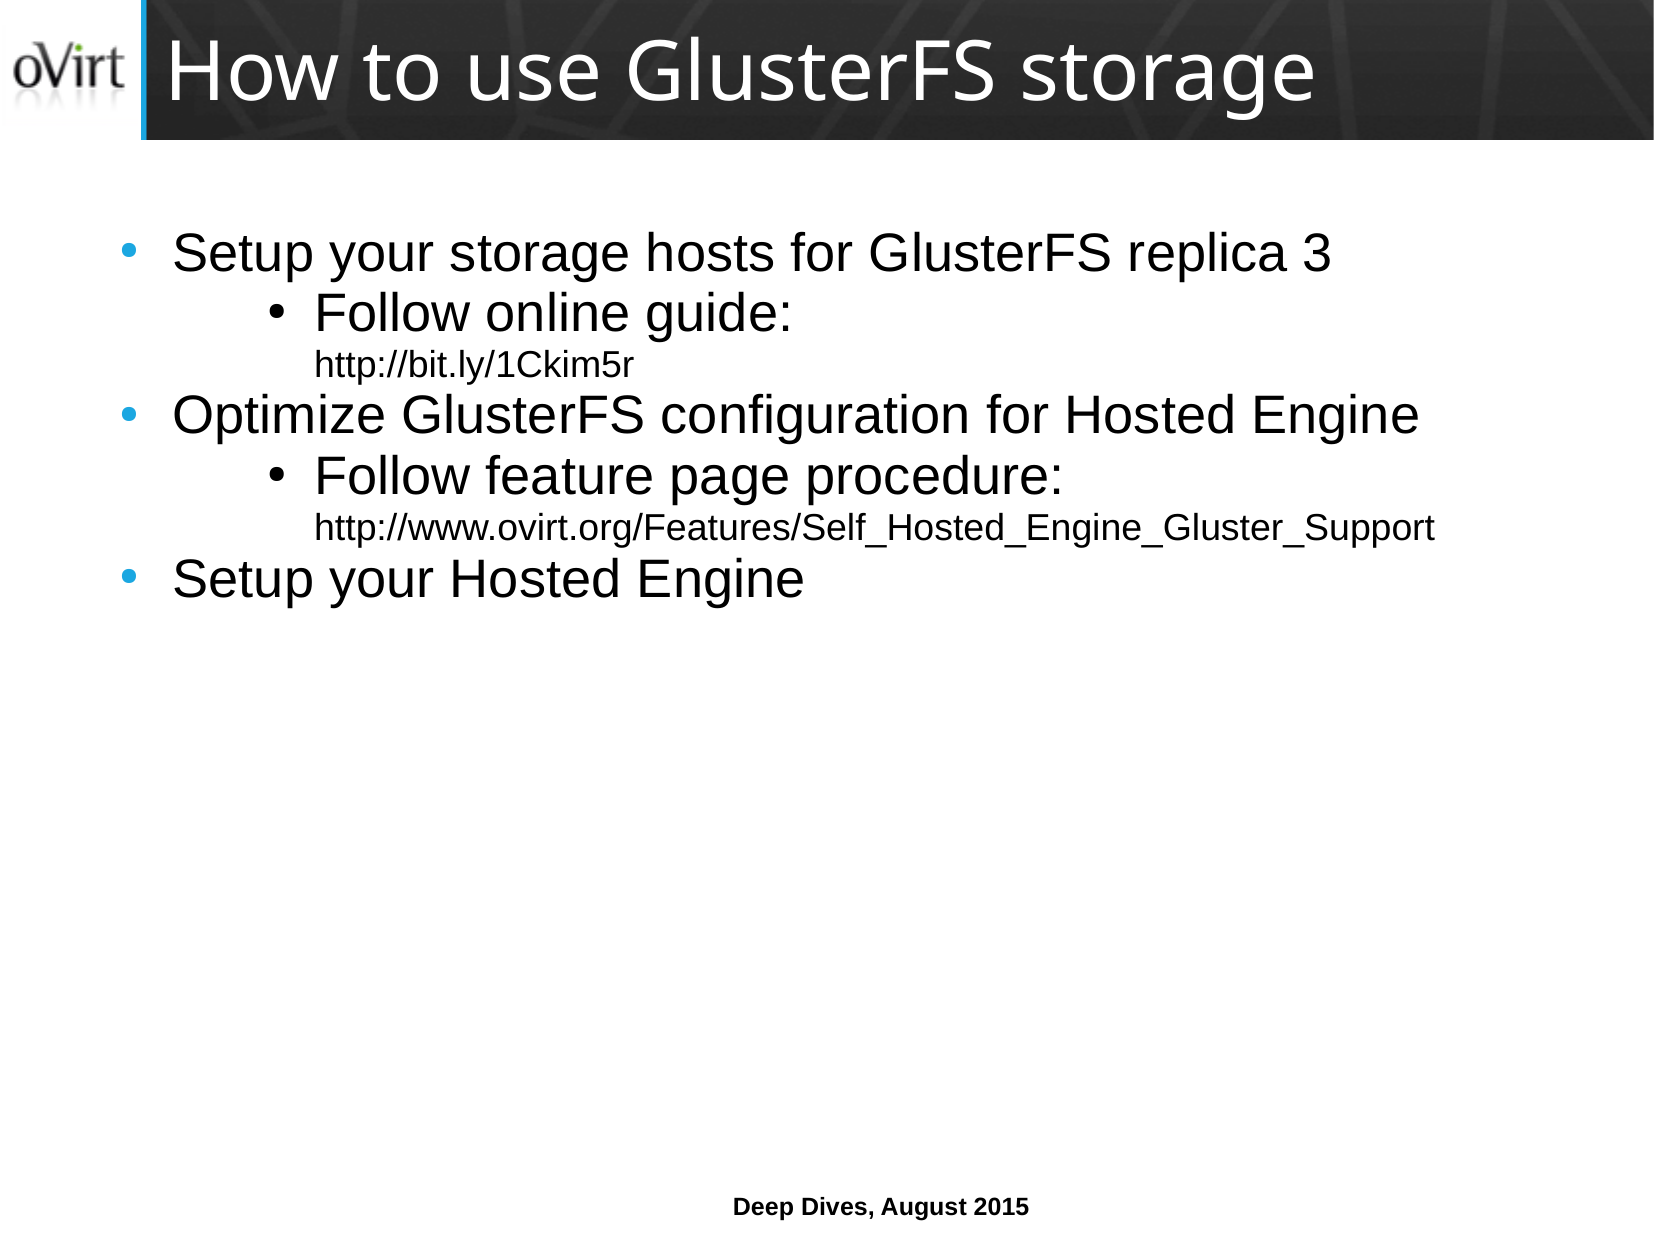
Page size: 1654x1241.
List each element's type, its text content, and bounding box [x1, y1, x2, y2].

picture [0, 0, 1654, 140]
title How to use GlusterFS storage [164, 18, 1653, 119]
text_box Setup your storage hosts for GlusterFS replica 3 Follow online guide: http://bit.ly/1Ckim5r Optimize GlusterFS configuration for Hosted Engine Follow feature page procedure: http://www.ovirt.org/Features/Self_Hosted_Engine_Gluster_Support Setup your Hosted Engine [86, 214, 1576, 1096]
